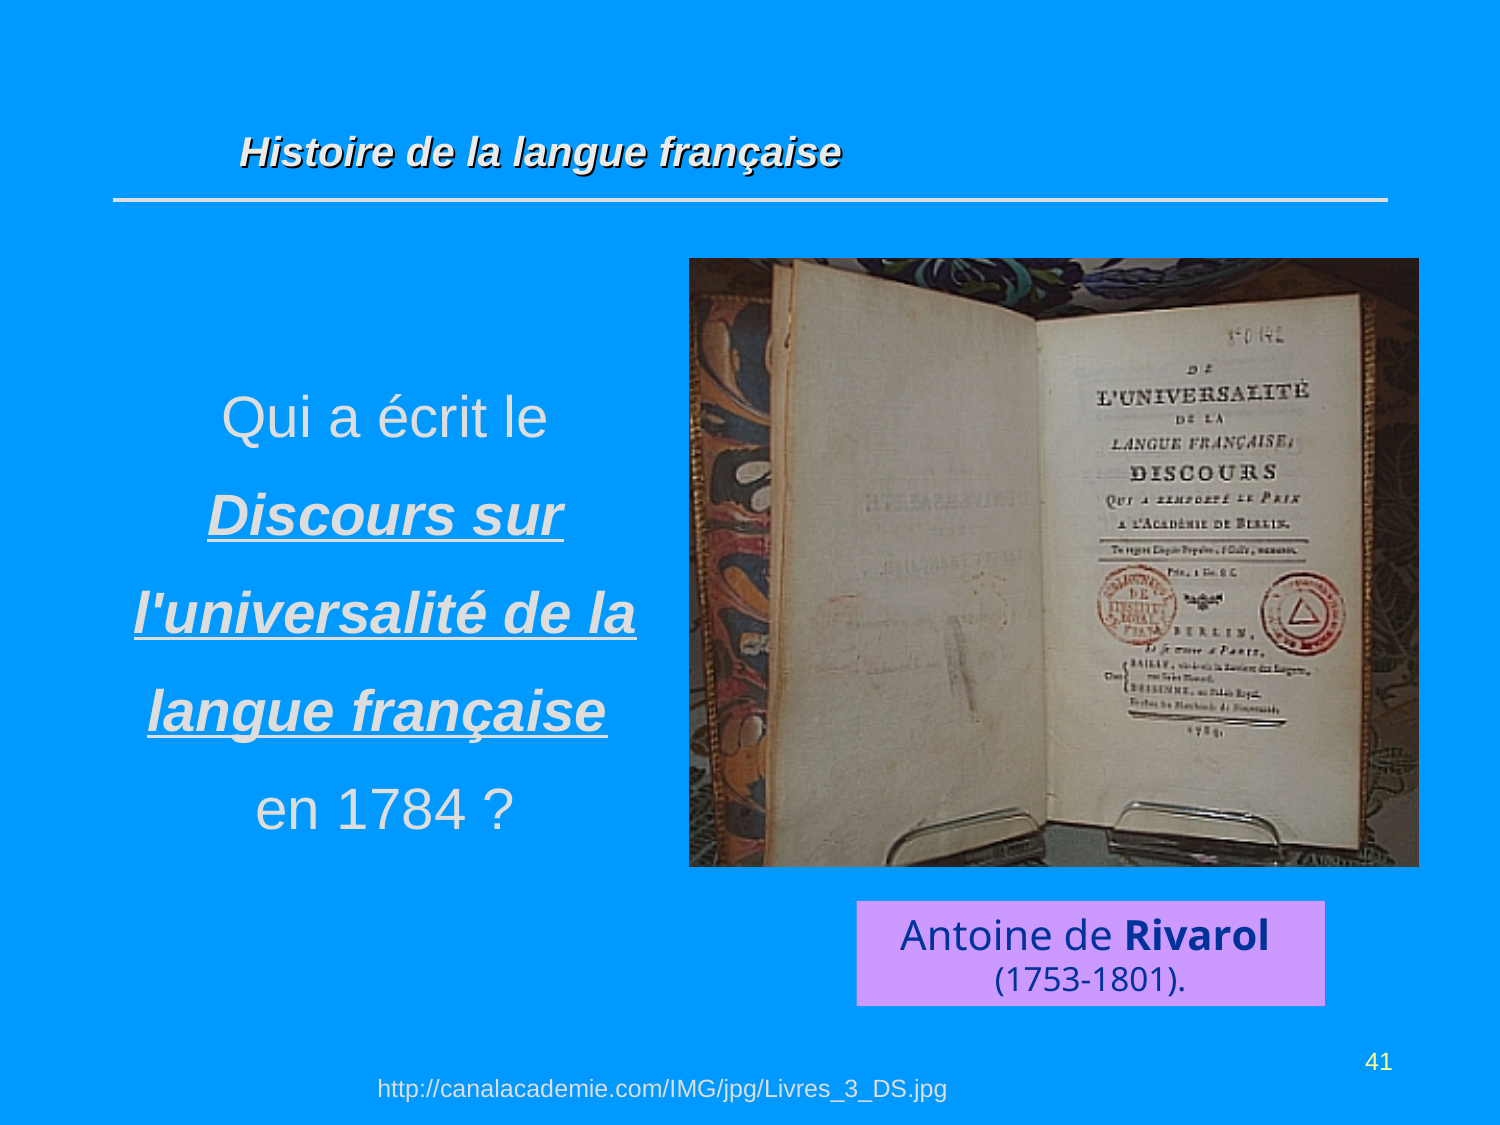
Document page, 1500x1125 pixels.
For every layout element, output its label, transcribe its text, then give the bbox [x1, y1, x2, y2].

text_box http://canalacademie.com/IMG/jpg/Livres_3_DS.jpg [246, 1065, 1080, 1111]
text_box Antoine de Rivarol (1753-1801). [856, 900, 1325, 1007]
text_box Qui a écrit le Discours sur l'universalité de la langue française en 1784 ? [107, 343, 664, 849]
picture [689, 258, 1419, 867]
text_box Histoire de la langue française [224, 116, 858, 183]
